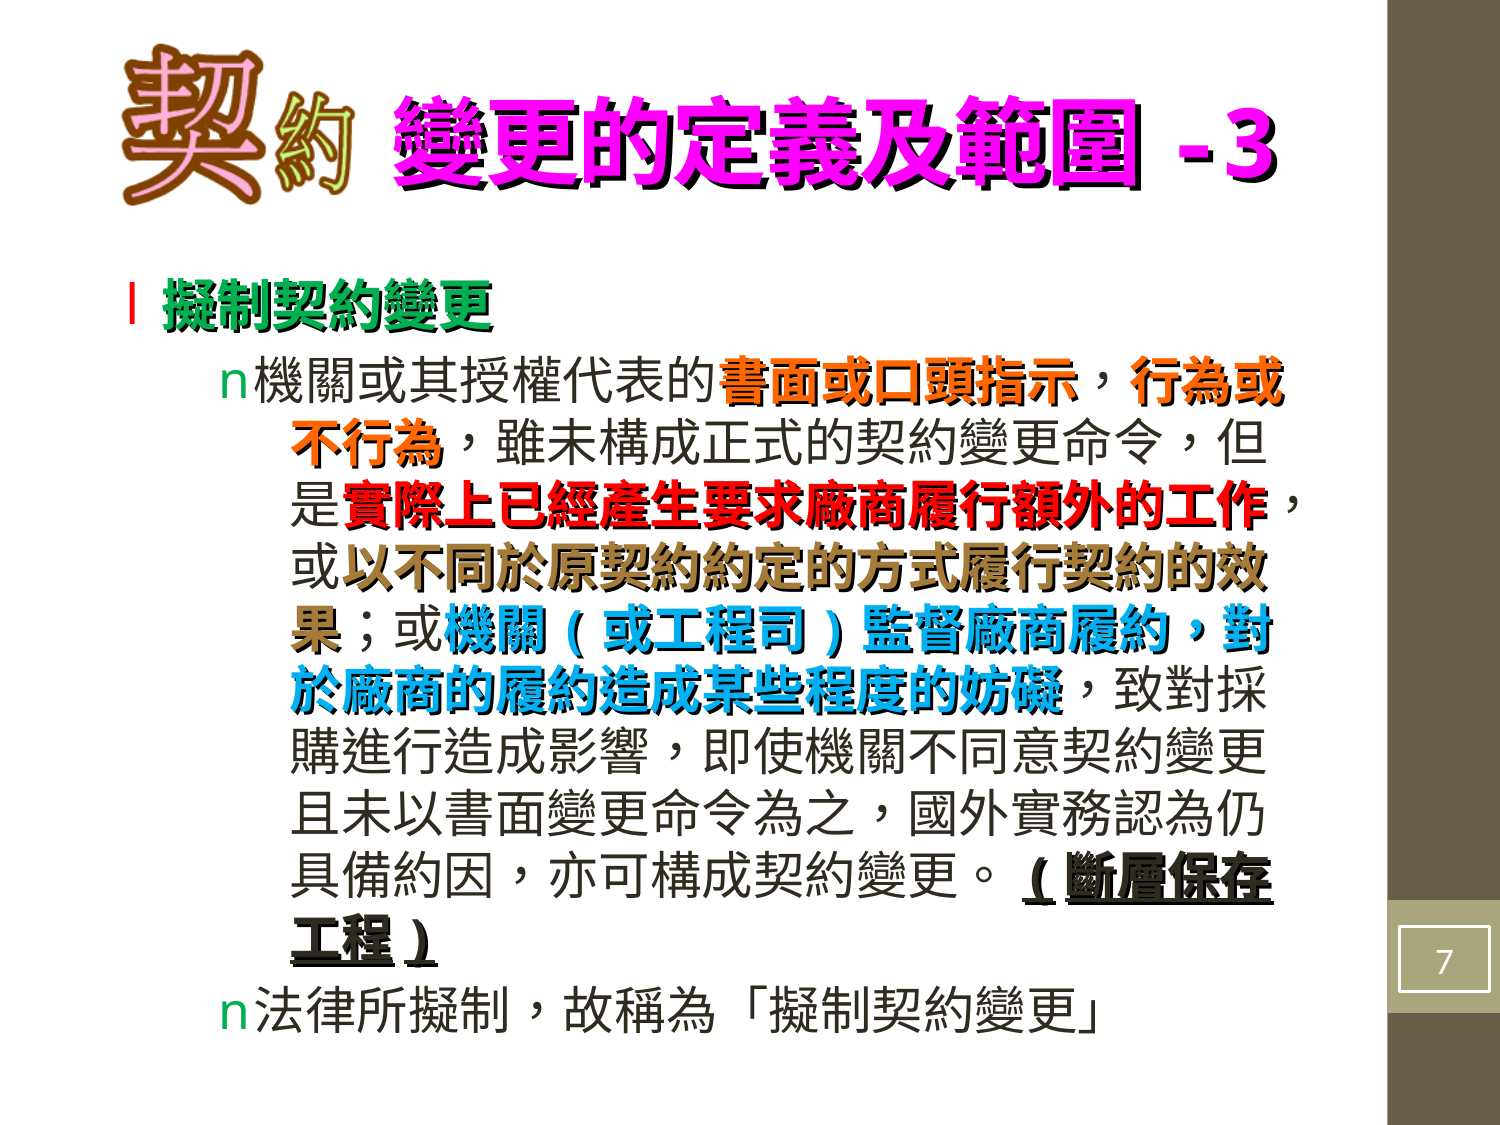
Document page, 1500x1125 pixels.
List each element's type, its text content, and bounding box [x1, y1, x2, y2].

picture [100, 36, 368, 211]
title 變更的定義及範圍-3 [75, 45, 1326, 233]
list 擬制契約變更 機關或其授權代表的書面或口頭指示，行為或不行為，雖未構成正式的契約變更命令，但是實際上已經產生要求廠商履行額外的工作，或以不同於原契約約定的方式履行契約的效果；或機關(或工程司)監督廠商履約，對於廠商的履約造成某些程度的妨礙，致對採購進行造成影響，即使機關不同意契約變更且未以書面變更命令為之，國外實務認為仍具備約因，亦可構成契約變更。(斷層保存工程) 法律所擬制，故稱為「擬制契約變更」 [75, 262, 1326, 1051]
text_box 7 [1399, 926, 1490, 992]
